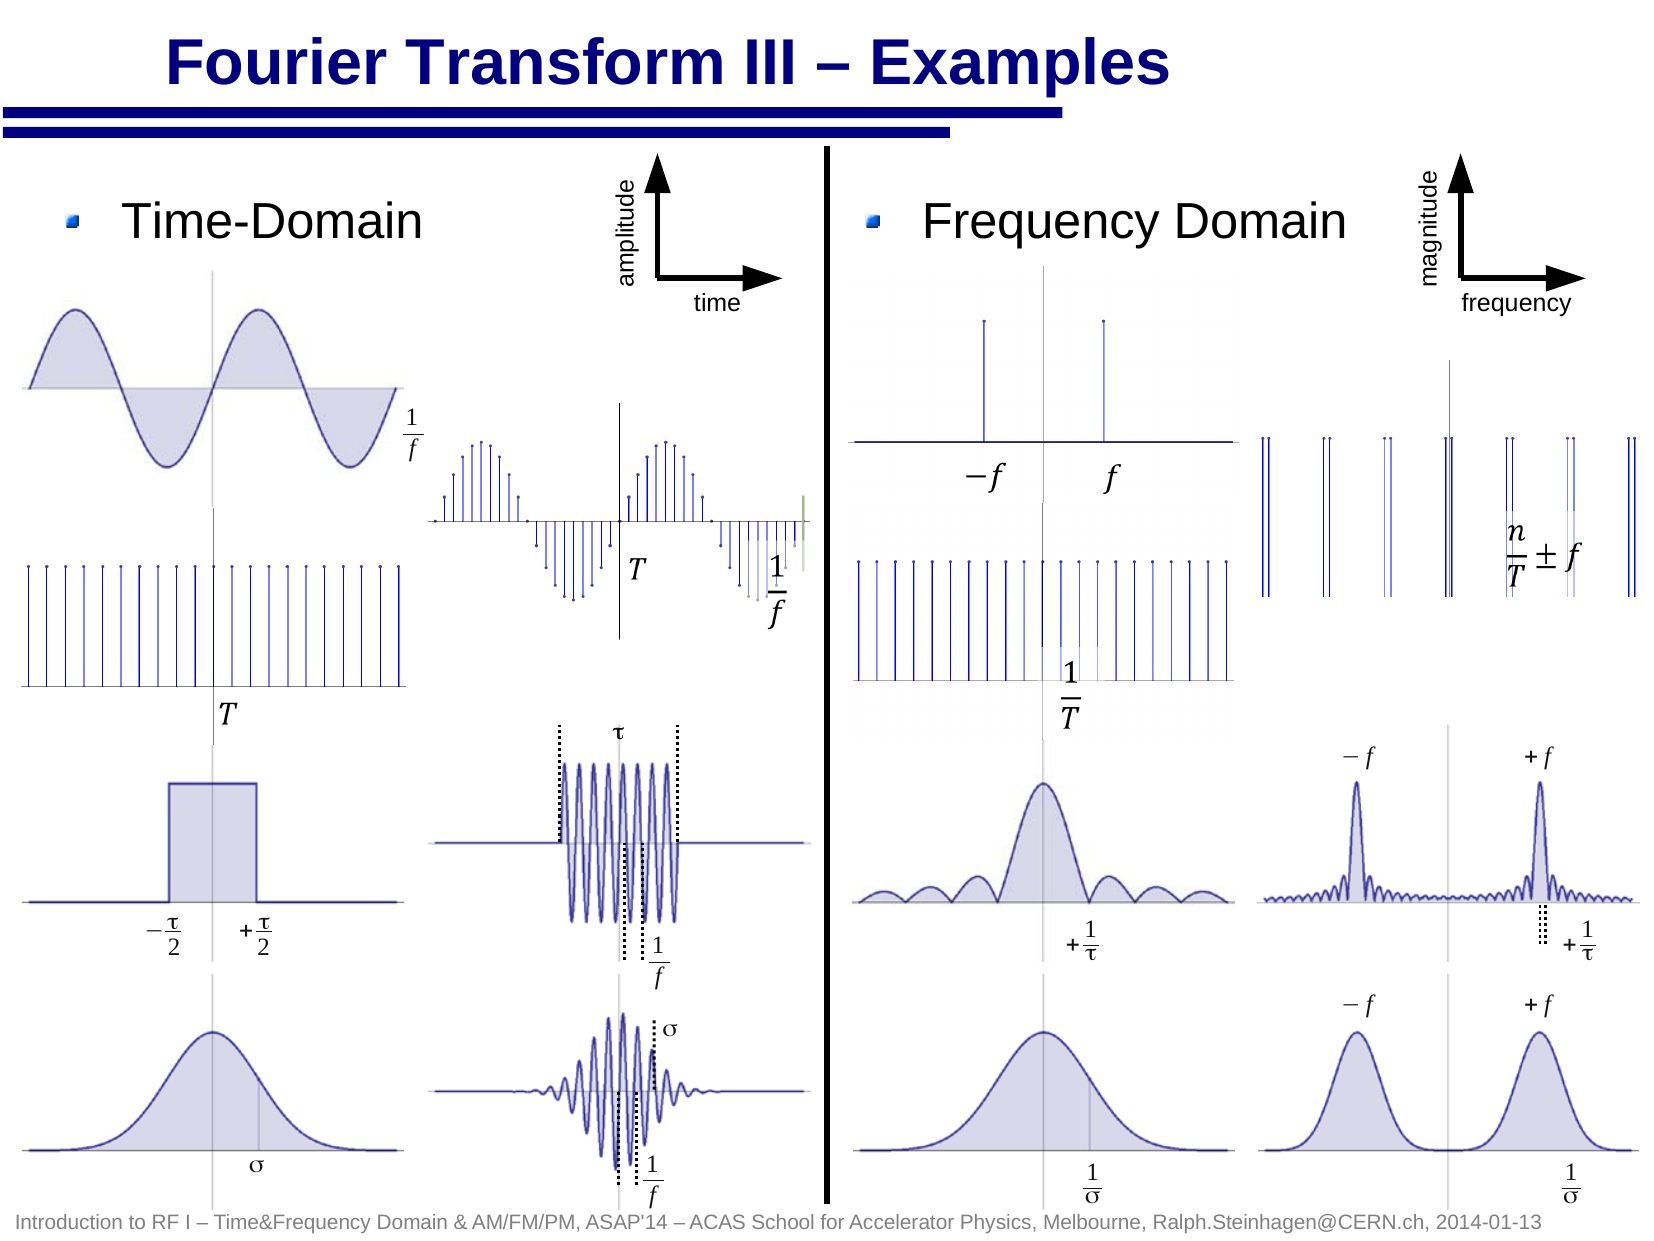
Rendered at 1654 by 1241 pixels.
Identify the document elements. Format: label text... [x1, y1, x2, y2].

picture [1256, 360, 1641, 597]
picture [428, 724, 811, 962]
chart [232, 915, 279, 962]
chart [1334, 742, 1385, 771]
chart [656, 1022, 685, 1038]
text_box frequency [1446, 281, 1587, 325]
picture [22, 270, 404, 507]
chart [635, 1150, 671, 1210]
picture [853, 973, 1235, 1210]
picture [428, 973, 811, 1210]
text_box magnitude [1406, 155, 1450, 303]
chart [1517, 990, 1564, 1019]
chart [1553, 1158, 1588, 1205]
list Frequency Domain [1450, 194, 1461, 281]
text_box time [679, 281, 757, 325]
chart [641, 931, 677, 992]
picture [848, 266, 1240, 962]
picture [1258, 973, 1639, 1210]
chart [394, 403, 431, 464]
chart [1556, 915, 1603, 962]
picture [22, 973, 404, 1210]
picture [1257, 724, 1640, 962]
chart [1517, 742, 1564, 771]
chart [1075, 1158, 1109, 1205]
chart [242, 1158, 271, 1174]
list Time-Domain [65, 192, 828, 1205]
chart [1334, 990, 1385, 1019]
chart [138, 915, 189, 962]
picture [428, 403, 810, 641]
chart [1059, 915, 1106, 962]
text_box amplitude [603, 163, 647, 303]
chart [605, 725, 632, 740]
title Fourier Transform III – Examples [165, 0, 1323, 124]
list Frequency Domain [865, 192, 1628, 1205]
picture [21, 508, 406, 962]
